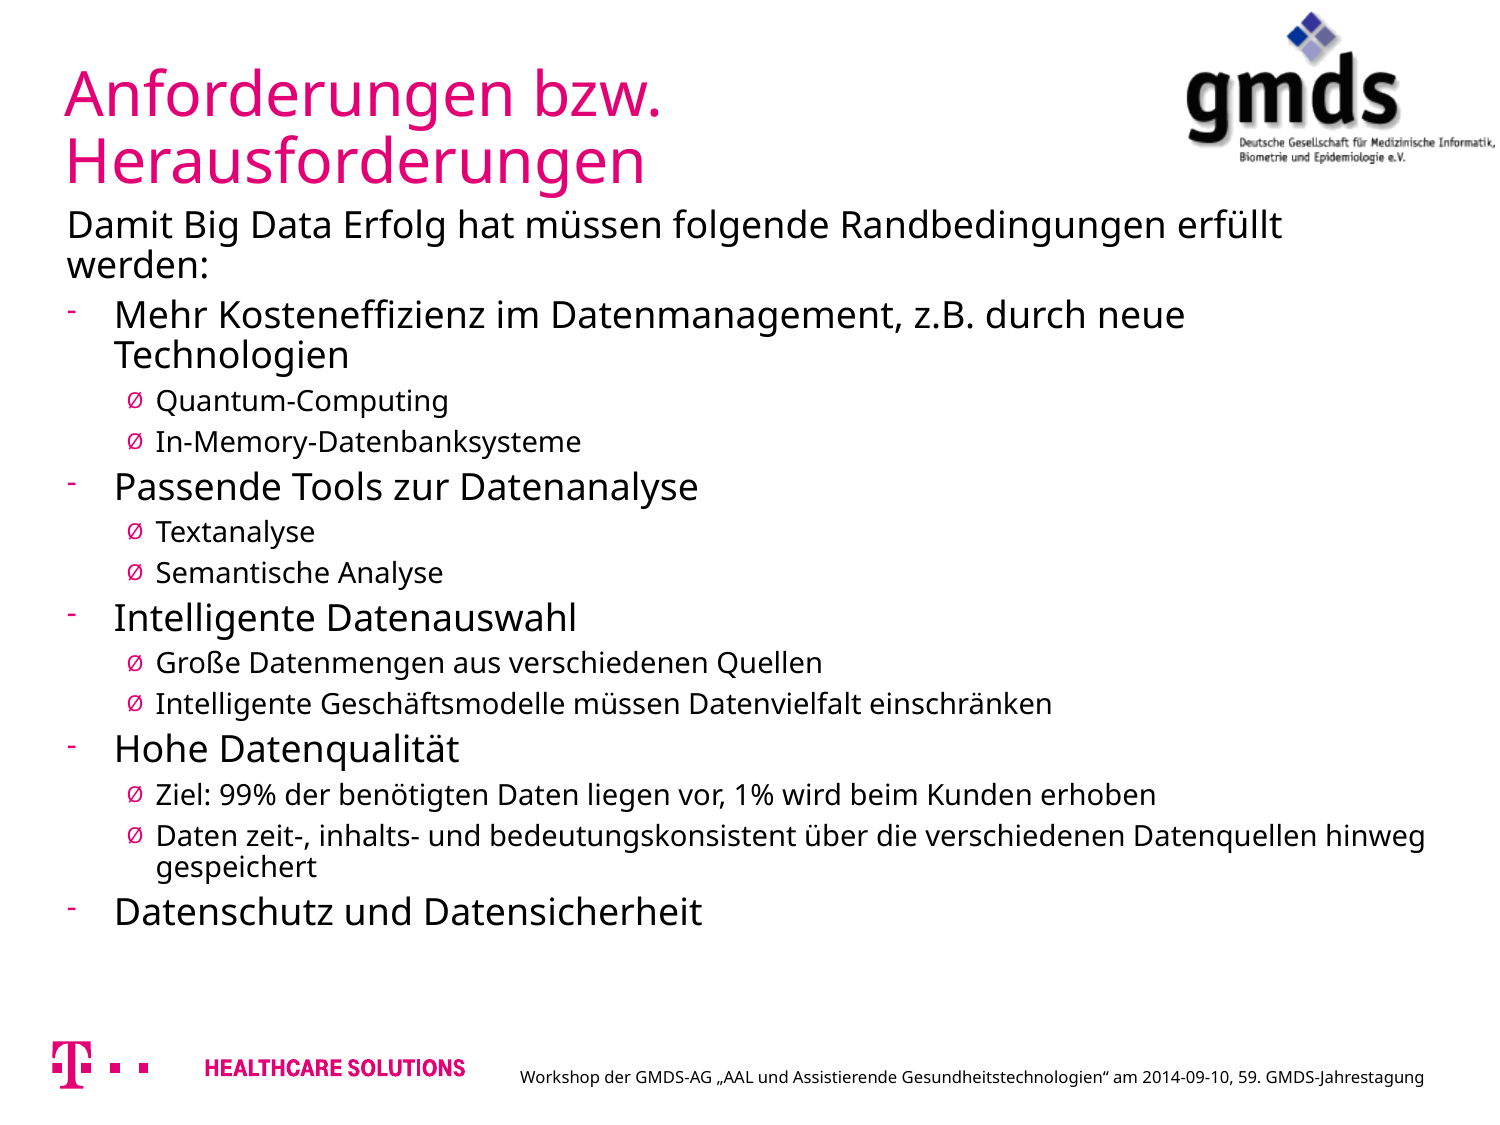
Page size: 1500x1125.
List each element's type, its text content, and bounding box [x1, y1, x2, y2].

text_box Workshop der GMDS-AG „AAL und Assistierende Gesundheitstechnologien“ am 2014-09-10, 59. GMDS-Jahrestagung [520, 1049, 1479, 1087]
title Anforderungen bzw. Herausforderungen [50, 54, 1202, 123]
picture [1181, 8, 1495, 164]
list Damit Big Data Erfolg hat müssen folgende Randbedingungen erfüllt werden: Mehr Kosteneffizienz im Datenmanagement, z.B. durch neue Technologien Quantum-Computing In-Memory-Datenbanksysteme Passende Tools zur Datenanalyse Textanalyse Semantische Analyse Intelligente Datenauswahl Große Datenmengen aus verschiedenen Quellen Intelligente Geschäftsmodelle müssen Datenvielfalt einschränken Hohe Datenqualität Ziel: 99% der benötigten Daten liegen vor, 1% wird beim Kunden erhoben Daten zeit-, inhalts- und bedeutungskonsistent über die verschiedenen Datenquellen hinweg gespeichert Datenschutz und Datensicherheit [51, 198, 1447, 994]
